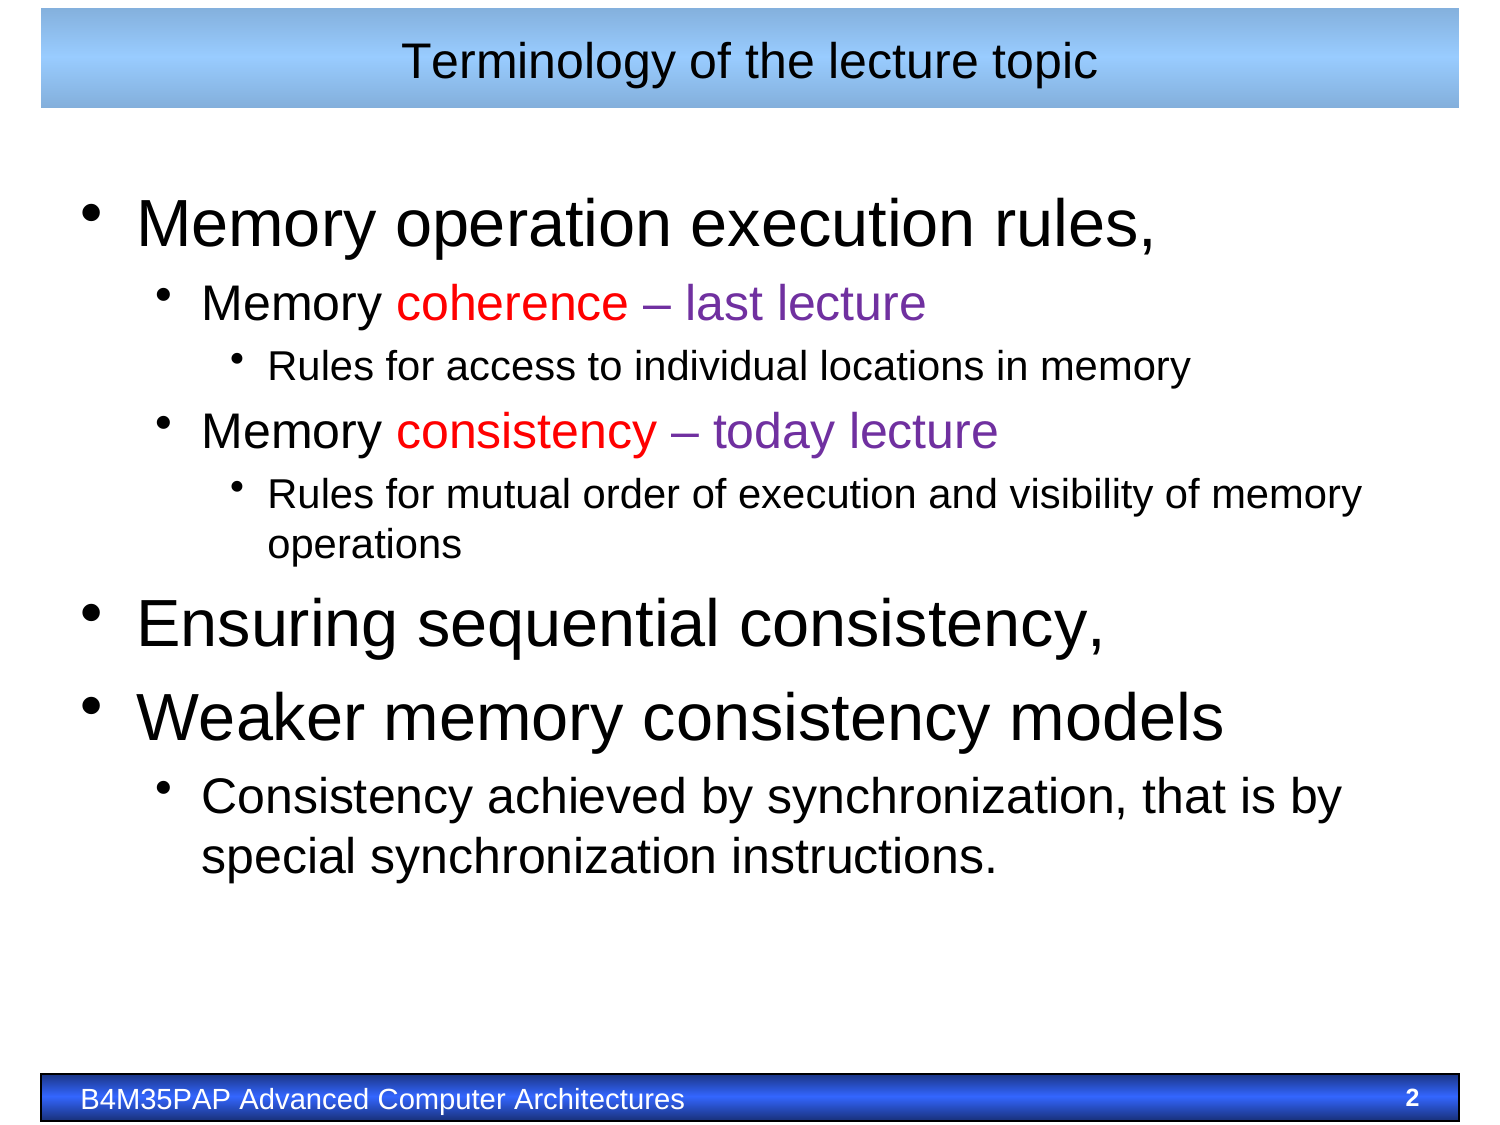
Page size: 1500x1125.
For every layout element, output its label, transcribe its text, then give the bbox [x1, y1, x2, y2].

list Memory operation execution rules, Memory coherence – last lecture Rules for access to individual locations in memory Memory consistency – today lecture Rules for mutual order of execution and visibility of memory operations Ensuring sequential consistency, Weaker memory consistency models Consistency achieved by synchronization, that is by special synchronization instructions. [64, 172, 1436, 1000]
title Terminology of the lecture topic [41, 8, 1459, 108]
